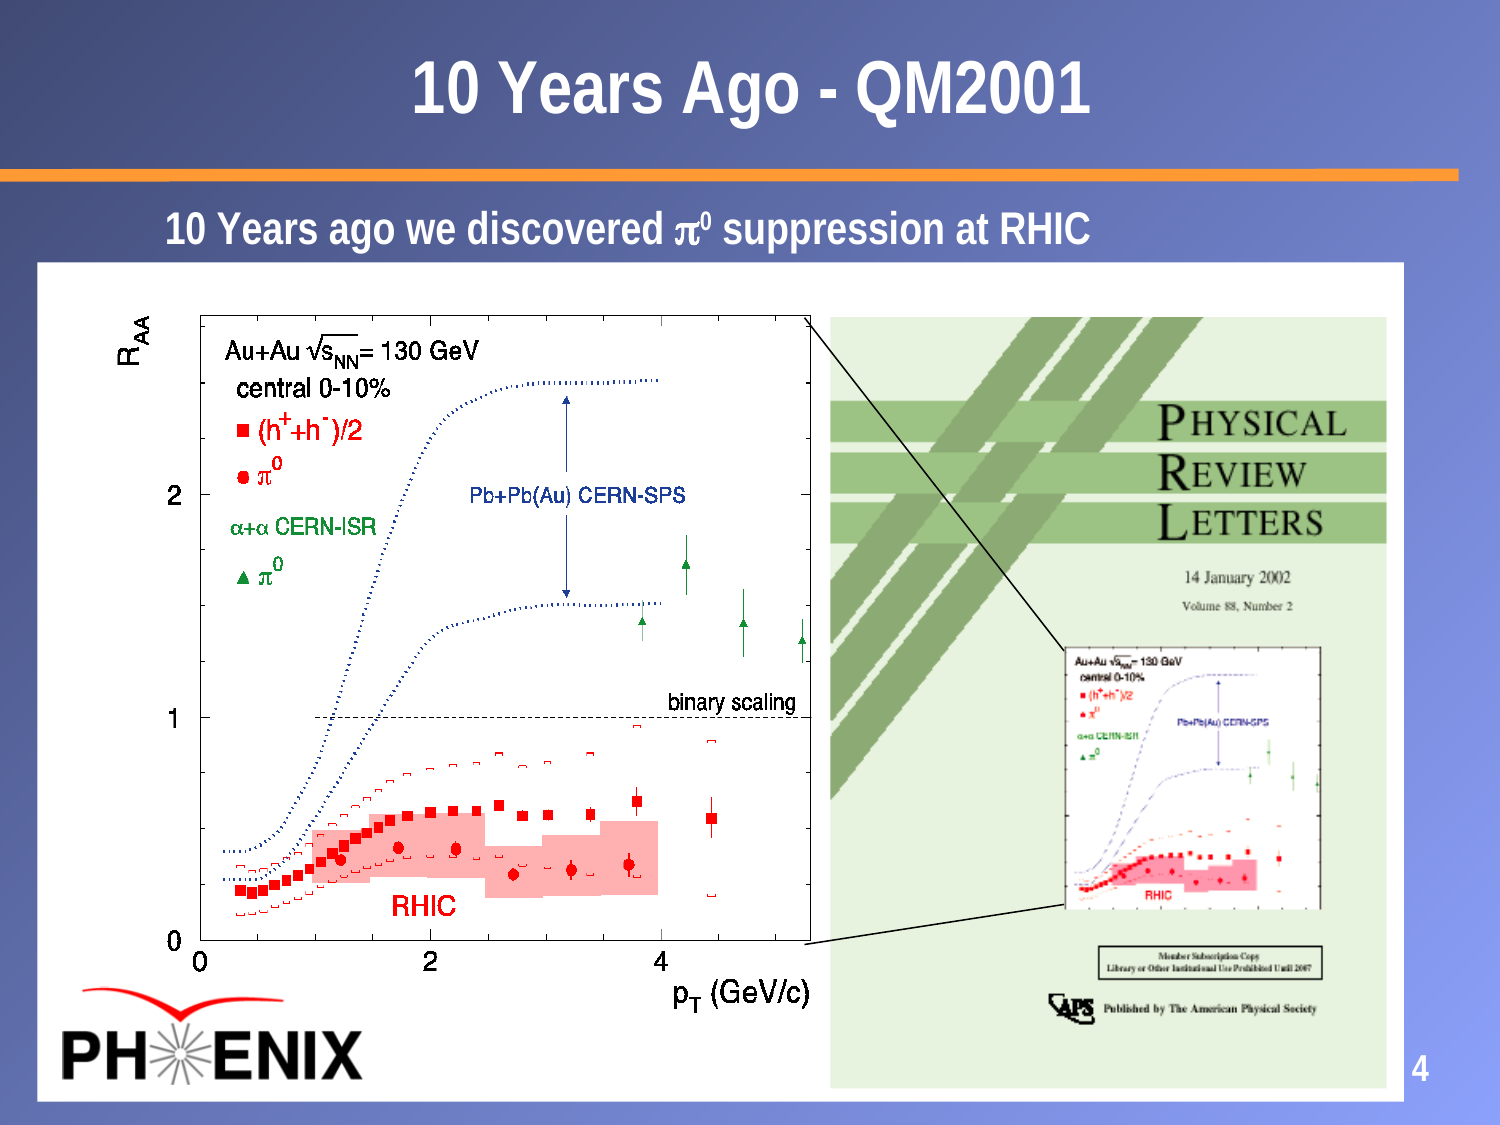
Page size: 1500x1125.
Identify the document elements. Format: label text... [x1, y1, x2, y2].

picture [62, 291, 1390, 1092]
title 10 Years Ago - QM2001 [146, 17, 1358, 179]
text_box [37, 262, 1404, 1102]
text_box 10 Years ago we discovered 0 suppression at RHIC [150, 185, 1276, 262]
